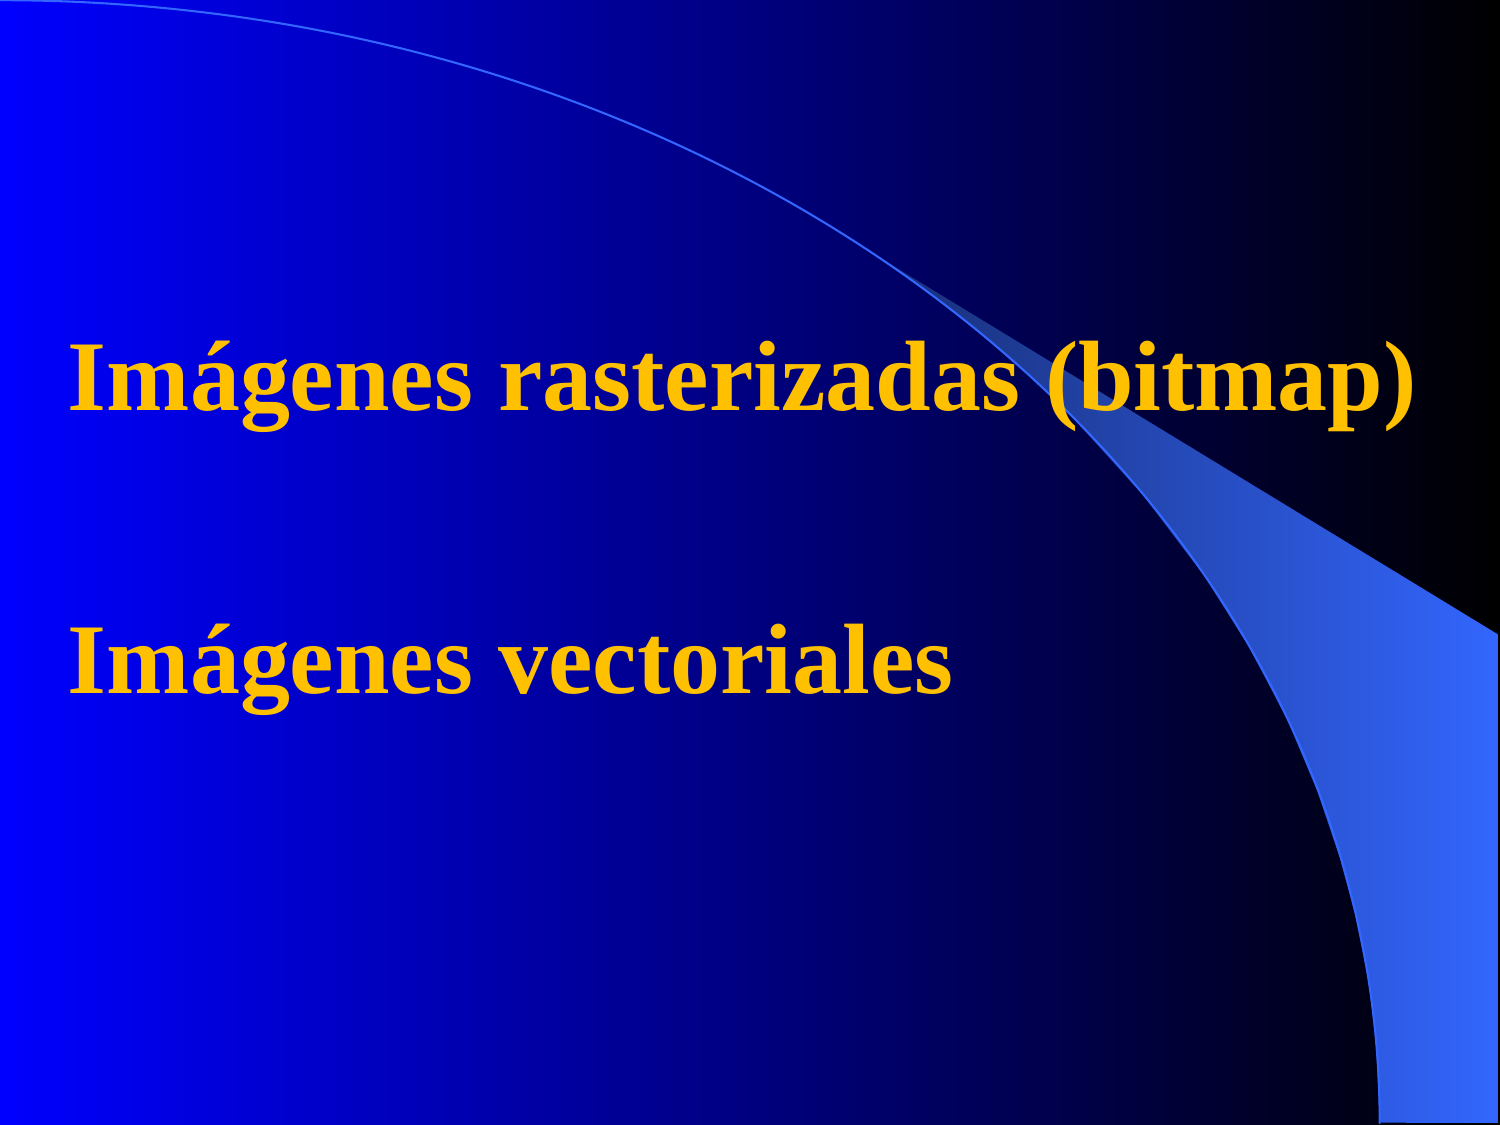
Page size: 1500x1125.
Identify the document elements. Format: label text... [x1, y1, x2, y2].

text_box Imágenes rasterizadas (bitmap) [53, 302, 1436, 439]
text_box Imágenes vectoriales [53, 586, 1436, 722]
